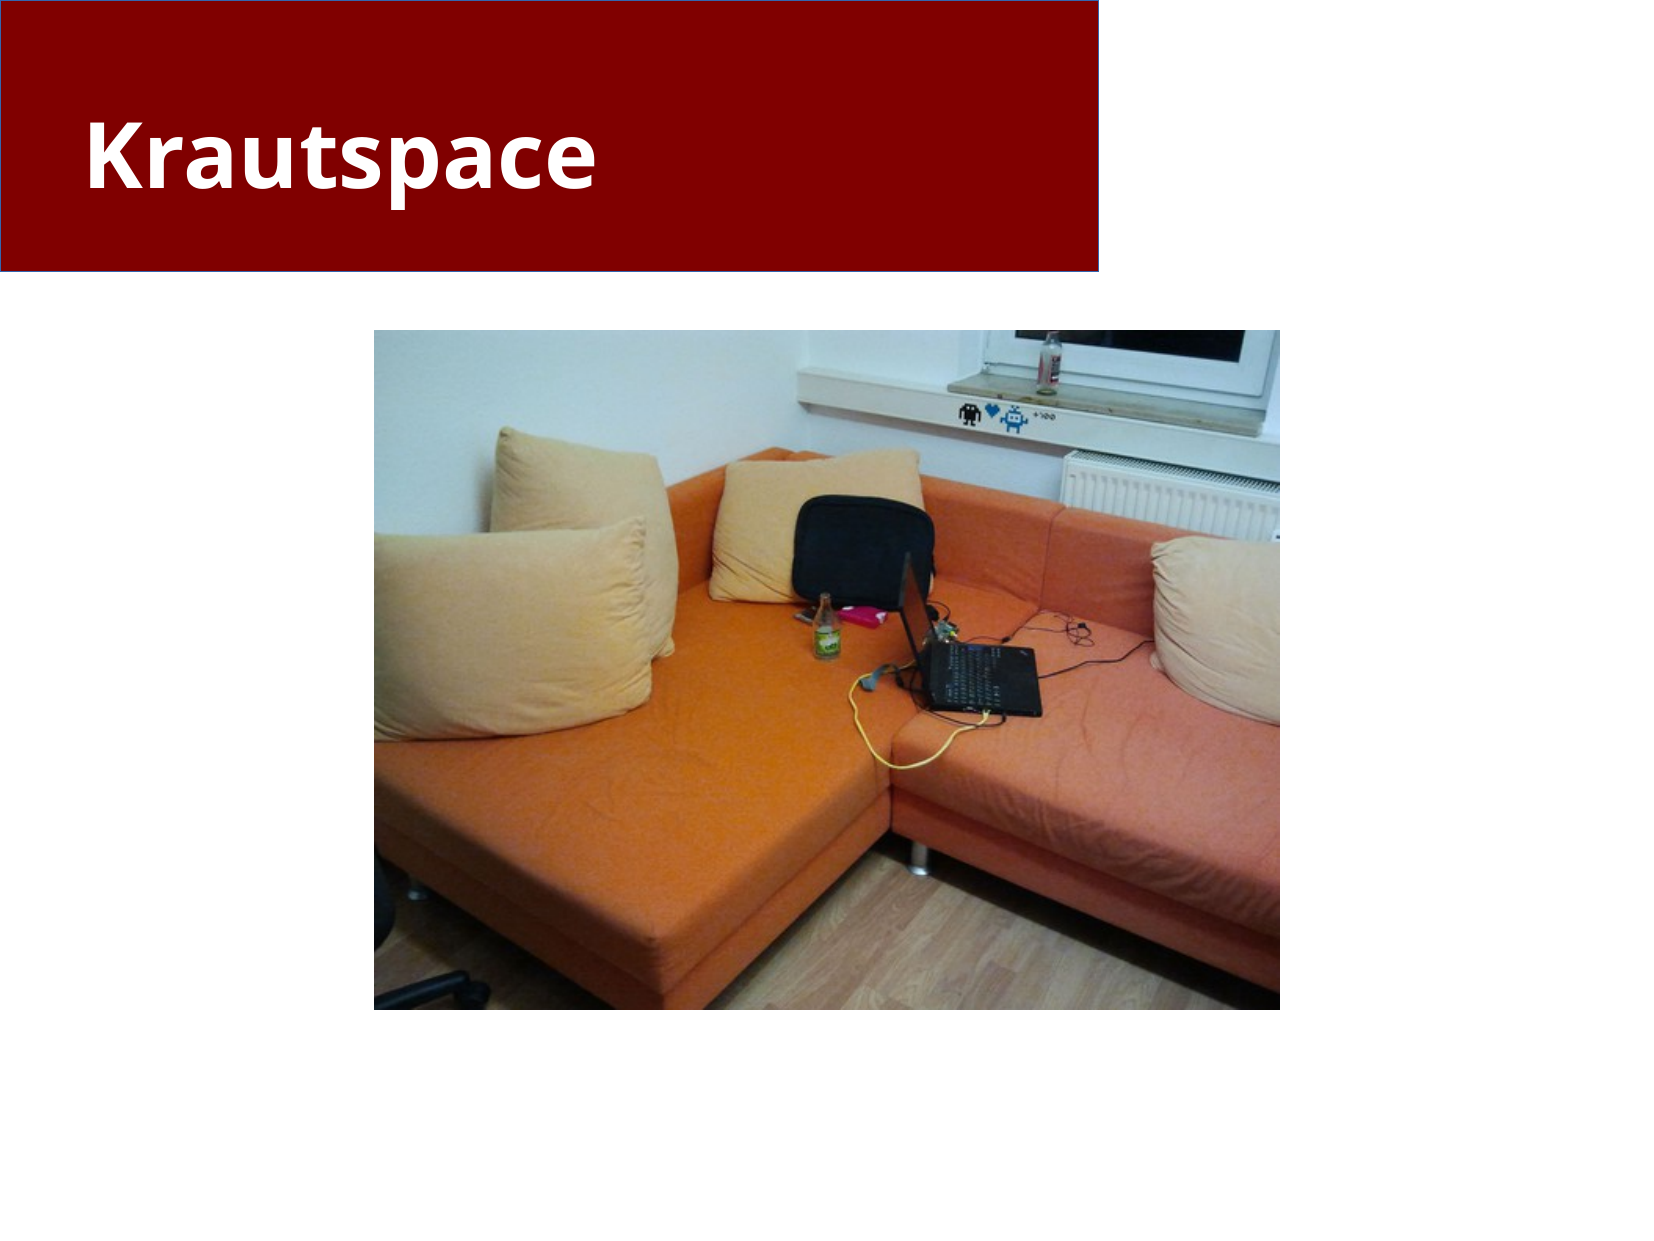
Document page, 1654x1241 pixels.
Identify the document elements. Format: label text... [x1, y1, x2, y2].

picture [374, 330, 1280, 1010]
title Krautspace [82, 49, 1028, 257]
